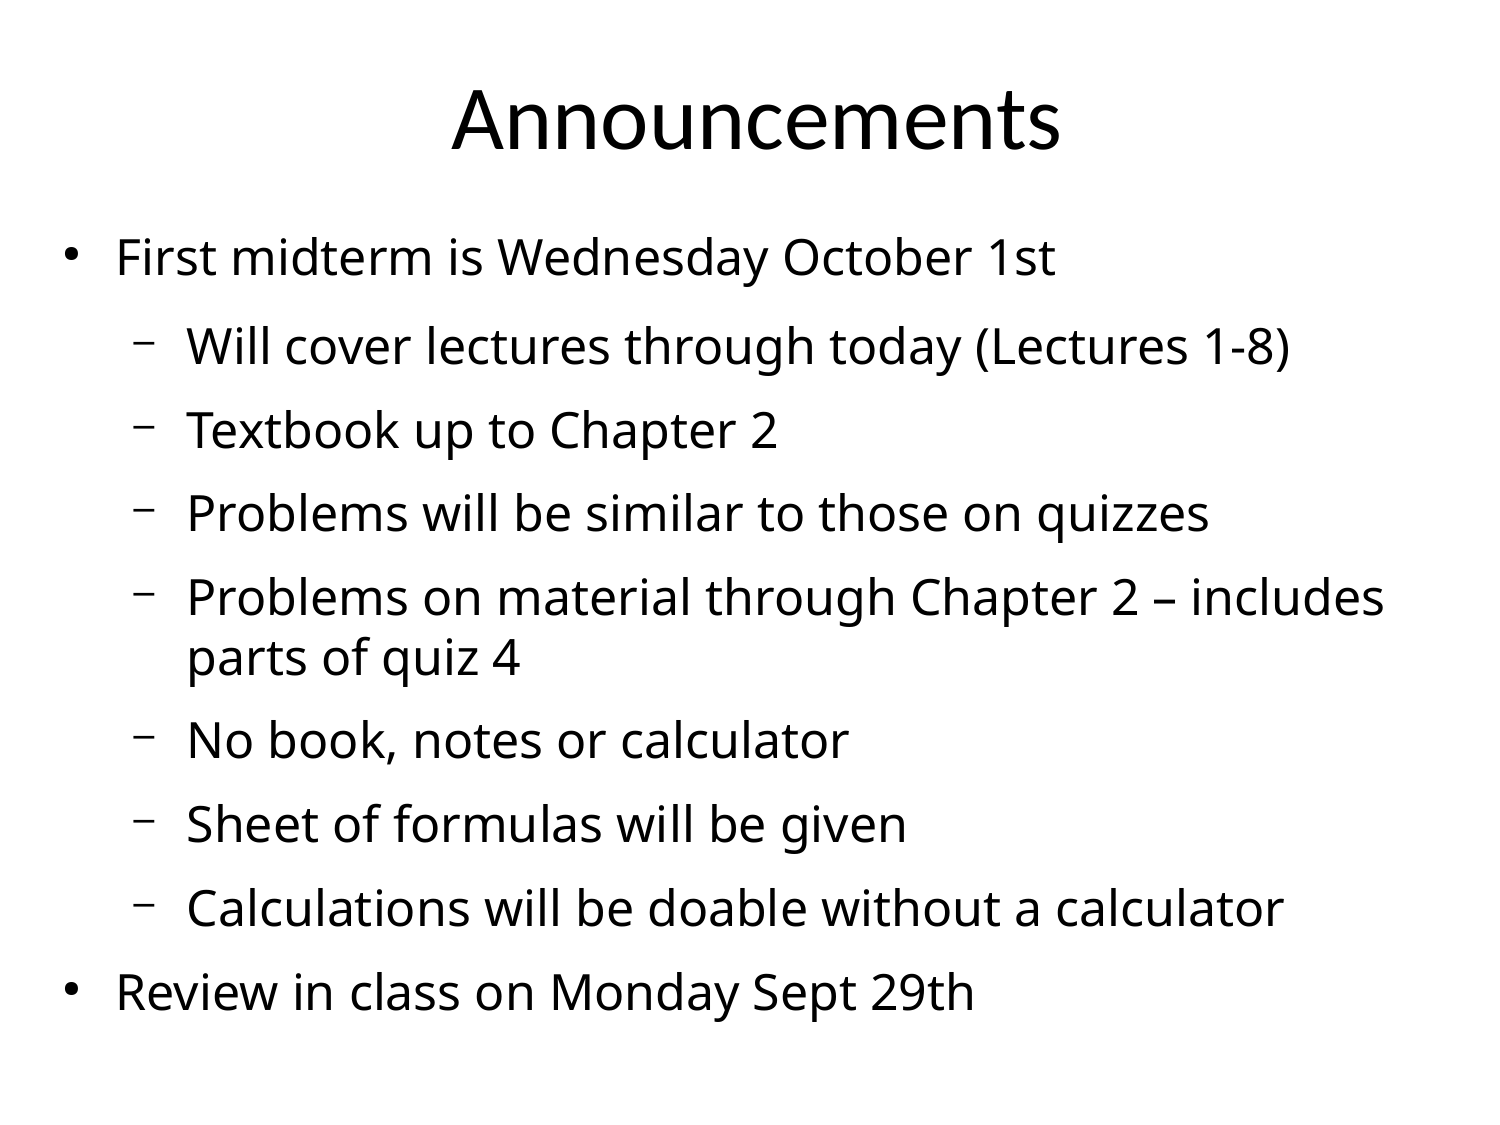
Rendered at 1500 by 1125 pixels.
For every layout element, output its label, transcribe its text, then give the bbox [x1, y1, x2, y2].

title Announcements [45, 29, 1471, 196]
list First midterm is Wednesday October 1st Will cover lectures through today (Lectures 1-8) Textbook up to Chapter 2 Problems will be similar to those on quizzes Problems on material through Chapter 2 – includes parts of quiz 4 No book, notes or calculator Sheet of formulas will be given Calculations will be doable without a calculator Review in class on Monday Sept 29th [45, 224, 1471, 1066]
